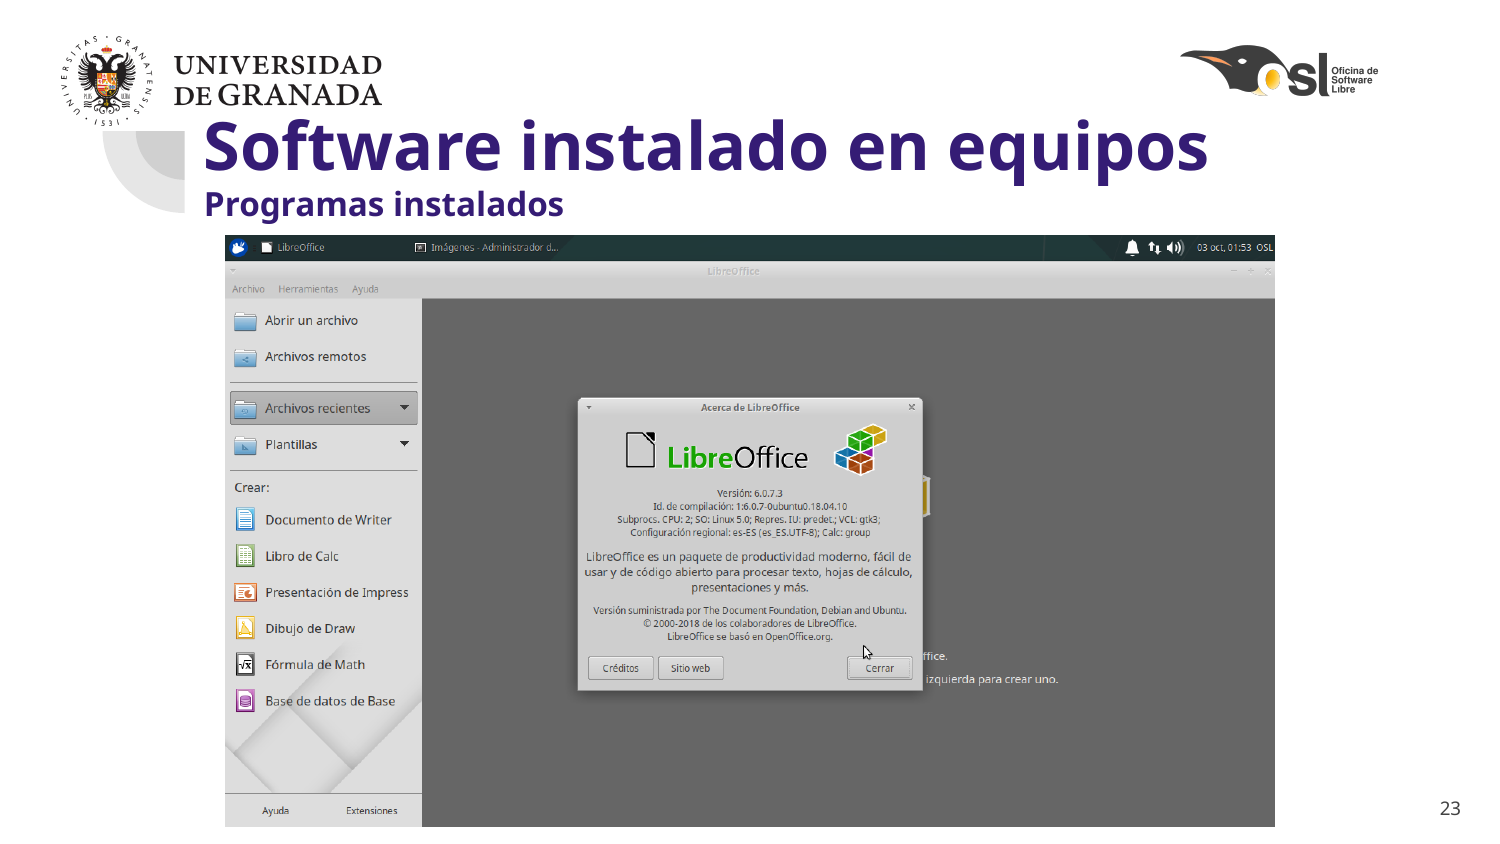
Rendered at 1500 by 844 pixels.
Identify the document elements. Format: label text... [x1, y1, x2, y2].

title Software instalado en equipos Programas instalados [188, 106, 1343, 221]
picture [61, 36, 382, 126]
slide_number <número> [1386, 777, 1477, 842]
picture [1176, 25, 1404, 115]
picture [225, 235, 1275, 827]
